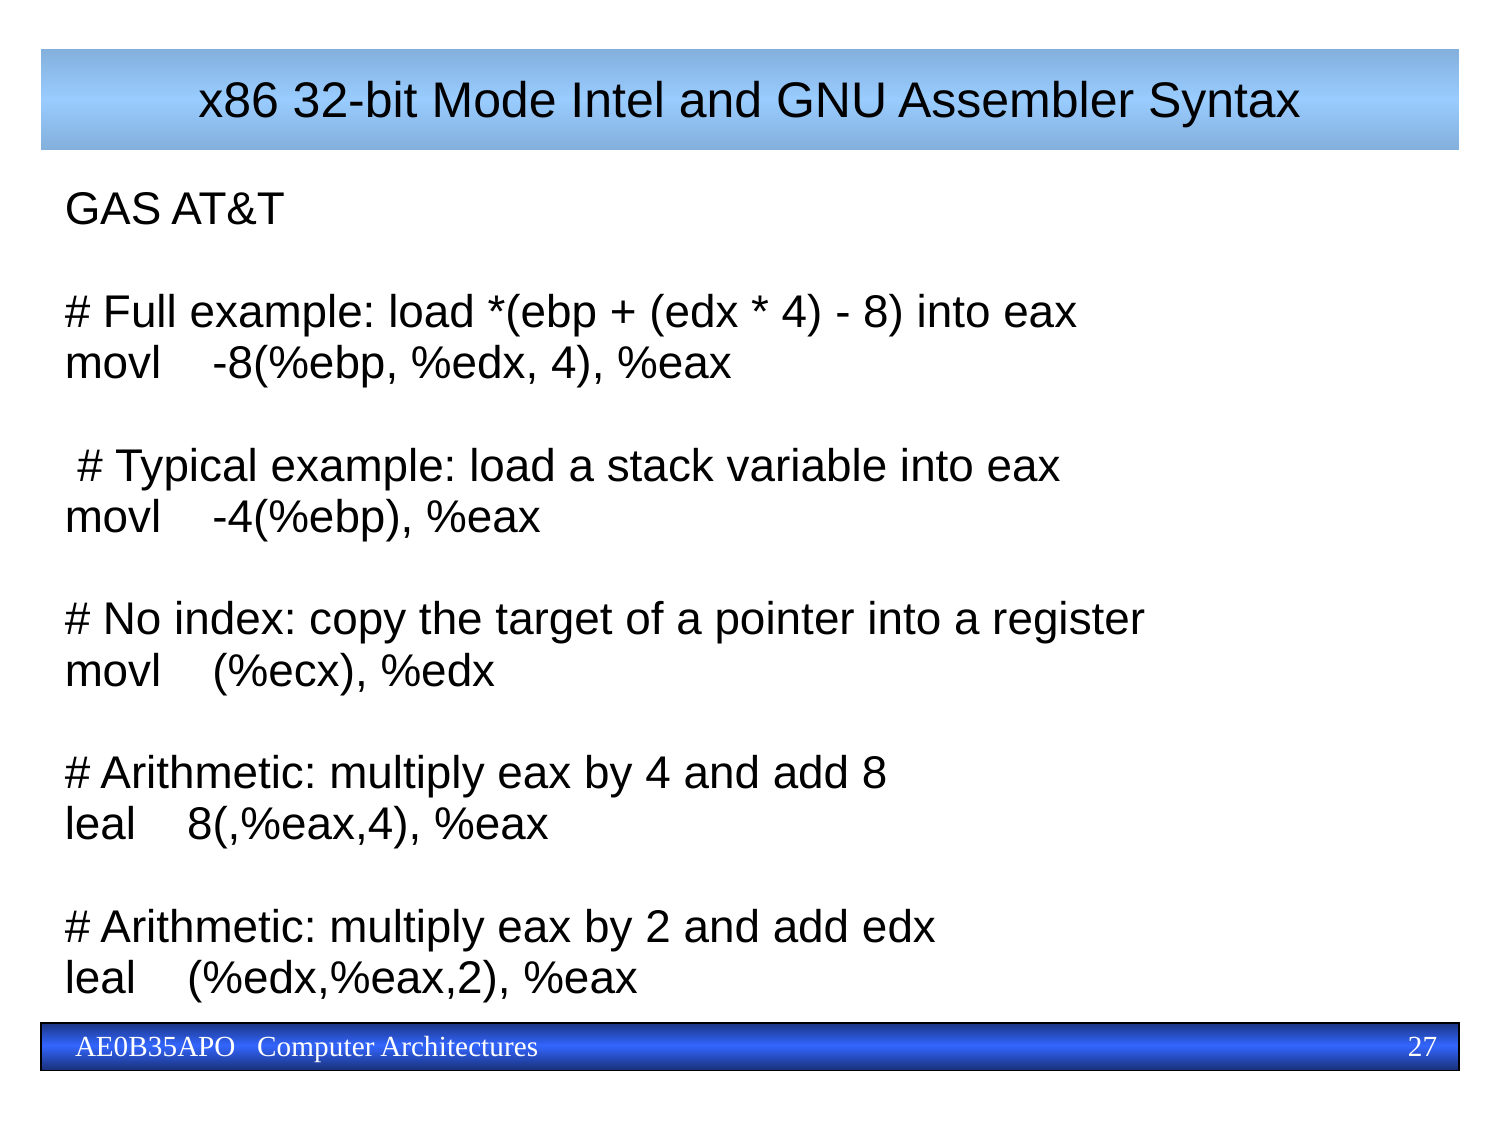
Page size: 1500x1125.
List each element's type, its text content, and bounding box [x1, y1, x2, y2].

title x86 32-bit Mode Intel and GNU Assembler Syntax [41, 49, 1459, 150]
text_box GAS AT&T # Full example: load *(ebp + (edx * 4) - 8) into eax movl -8(%ebp, %edx, 4), %eax # Typical example: load a stack variable into eax movl -4(%ebp), %eax # No index: copy the target of a pointer into a register movl (%ecx), %edx # Arithmetic: multiply eax by 4 and add 8 leal 8(,%eax,4), %eax # Arithmetic: multiply eax by 2 and add edx leal (%edx,%eax,2), %eax [50, 175, 1463, 1011]
